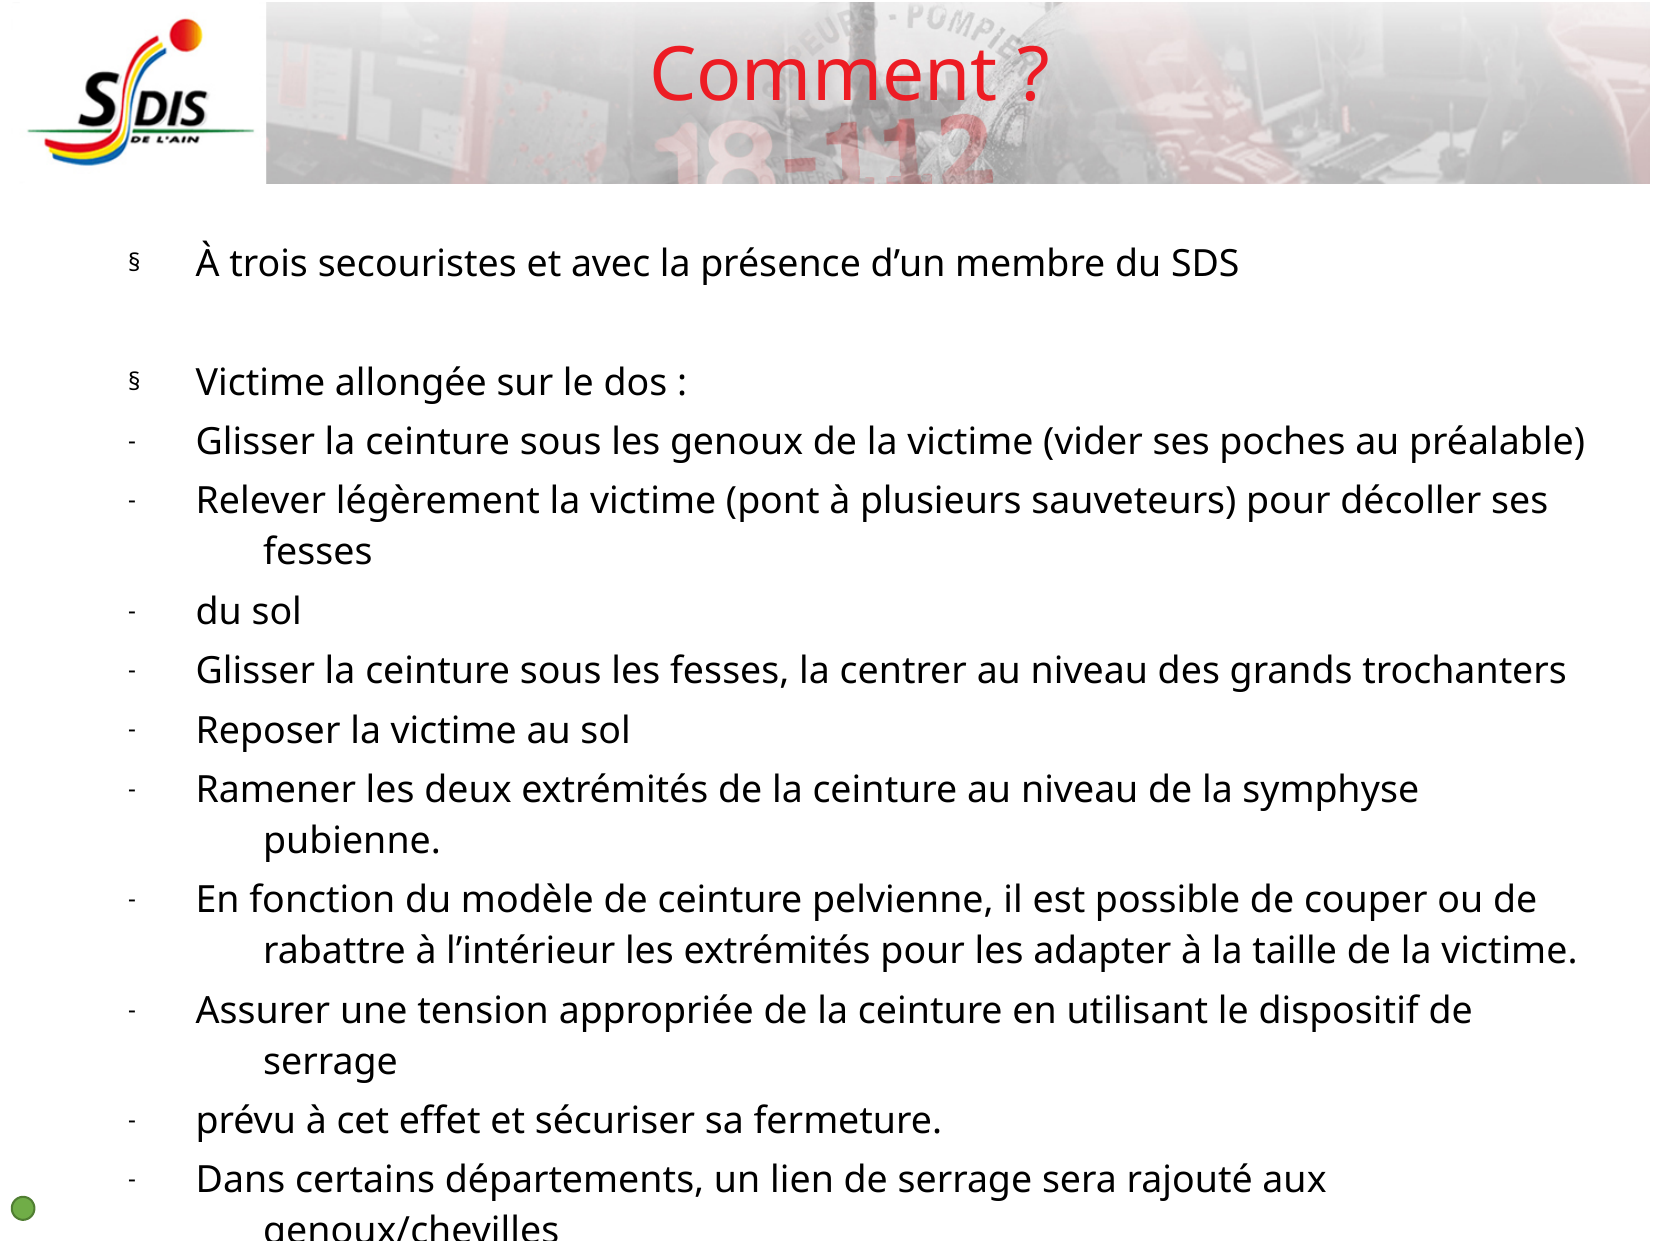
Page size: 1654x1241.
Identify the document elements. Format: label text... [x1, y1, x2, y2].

picture [11, 2, 1650, 184]
title Comment ? [68, 25, 1632, 117]
text_box [11, 1196, 35, 1220]
text_box À trois secouristes et avec la présence d’un membre du SDS Victime allongée sur le dos : Glisser la ceinture sous les genoux de la victime (vider ses poches au préalable) Relever légèrement la victime (pont à plusieurs sauveteurs) pour décoller ses fesses du sol Glisser la ceinture sous les fesses, la centrer au niveau des grands trochanters Reposer la victime au sol Ramener les deux extrémités de la ceinture au niveau de la symphyse pubienne. En fonction du modèle de ceinture pelvienne, il est possible de couper ou de rabattre à l’intérieur les extrémités pour les adapter à la taille de la victime. Assurer une tension appropriée de la ceinture en utilisant le dispositif de serrage prévu à cet effet et sécuriser sa fermeture. Dans certains départements, un lien de serrage sera rajouté aux genoux/chevilles pour compléter le serrage La ceinture doit rester en place et laissée avec la victime à l’hôpital. [68, 183, 1610, 1140]
